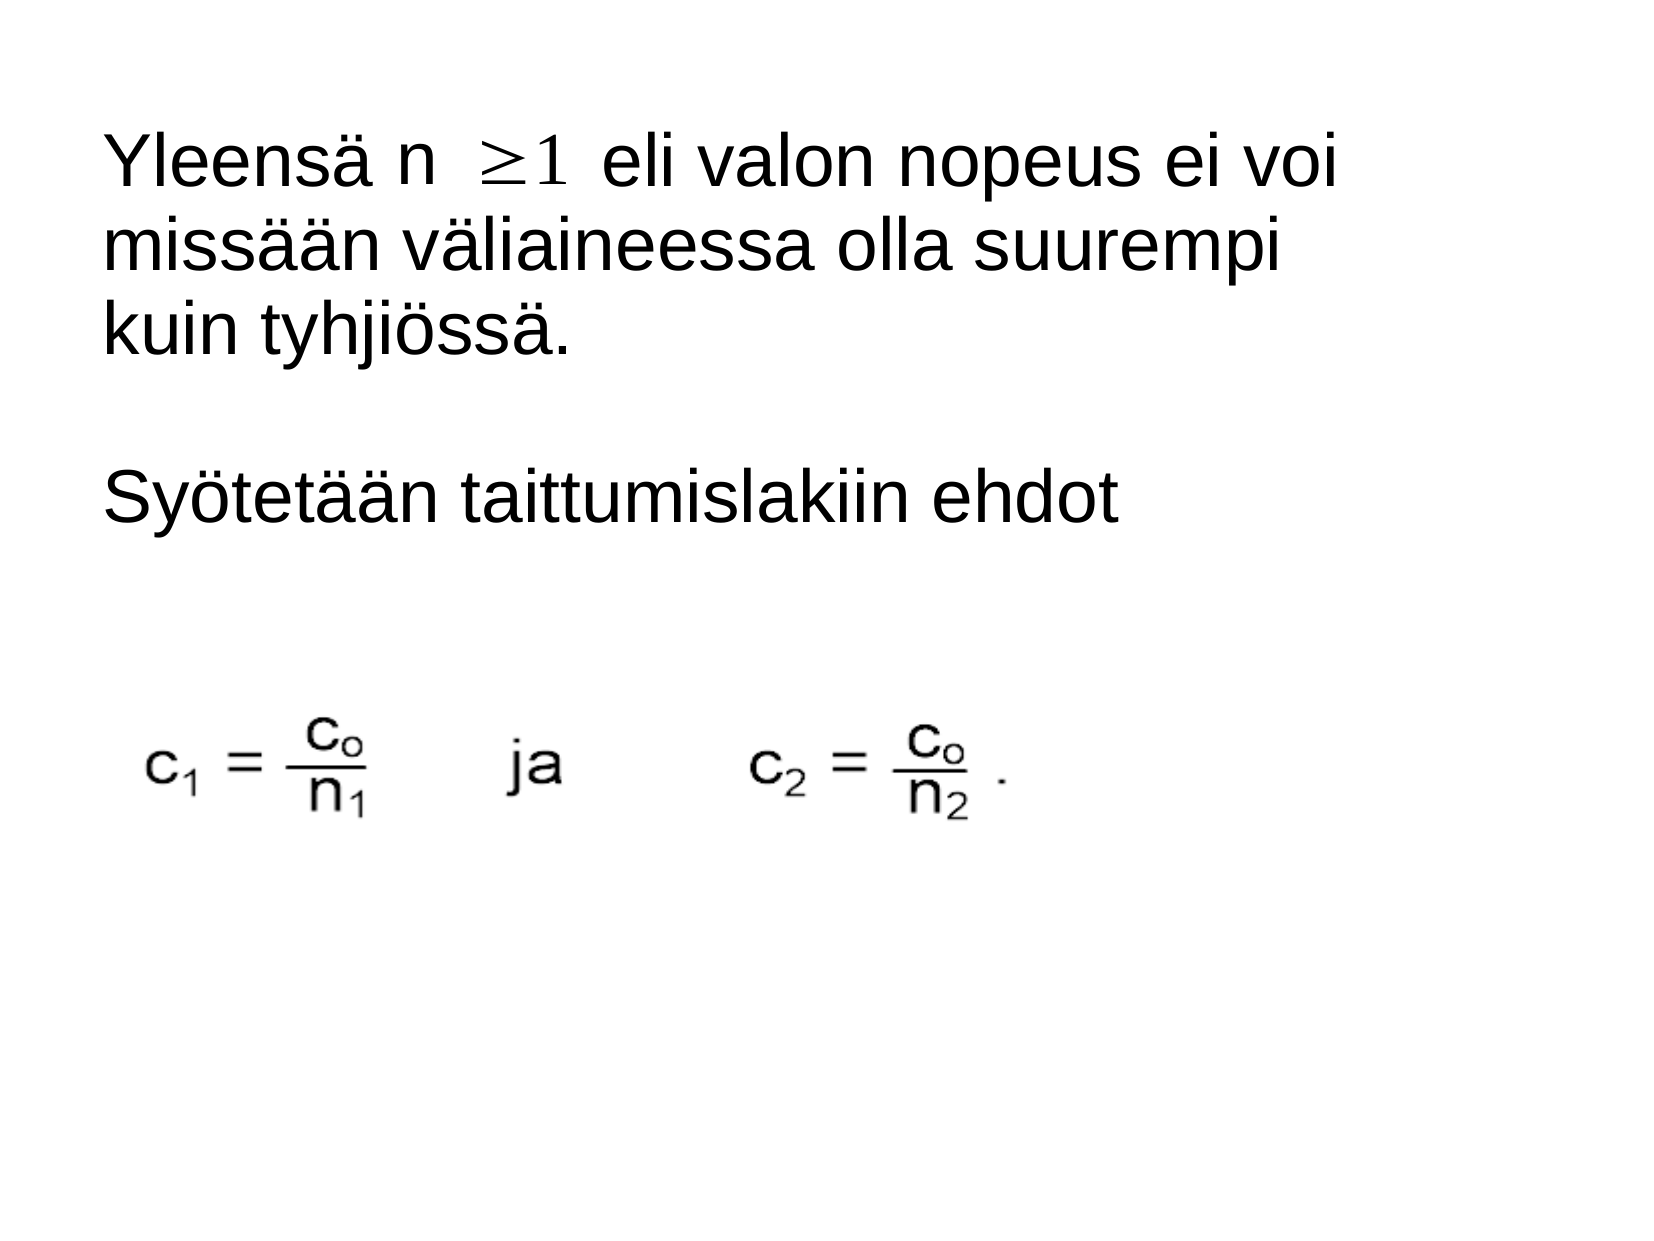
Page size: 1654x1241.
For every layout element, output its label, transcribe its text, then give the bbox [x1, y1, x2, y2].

text_box Yleensä eli valon nopeus ei voi missään väliaineessa olla suurempi kuin tyhjiössä. Syötetään taittumislakiin ehdot [87, 111, 1441, 546]
picture [118, 653, 1079, 863]
chart [390, 116, 578, 201]
